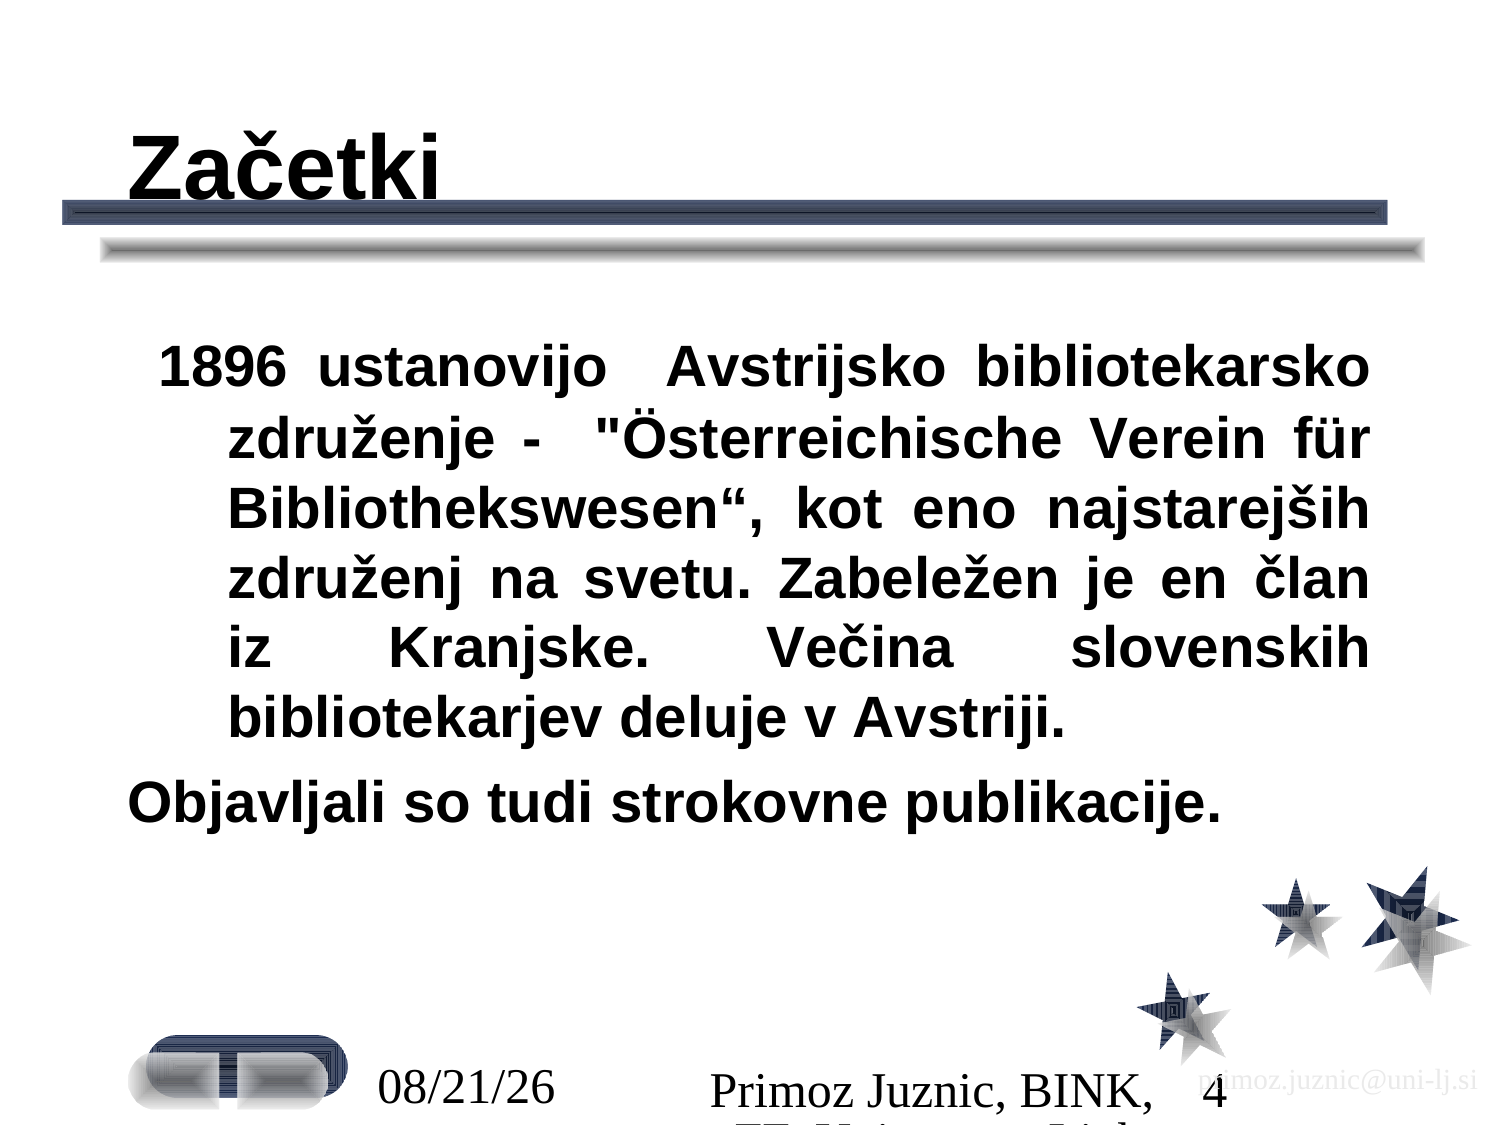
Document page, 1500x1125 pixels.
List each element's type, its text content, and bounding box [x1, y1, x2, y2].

list 1896 ustanovijo Avstrijsko bibliotekarsko združenje - "Österreichische Verein für Bibliothekswesen“, kot eno najstarejših združenj na svetu. Zabeležen je en član iz Kranjske. Večina slovenskih bibliotekarjev deluje v Avstriji. Objavljali so tudi strokovne publikacije. [112, 312, 1388, 988]
title Začetki [112, 37, 1388, 225]
